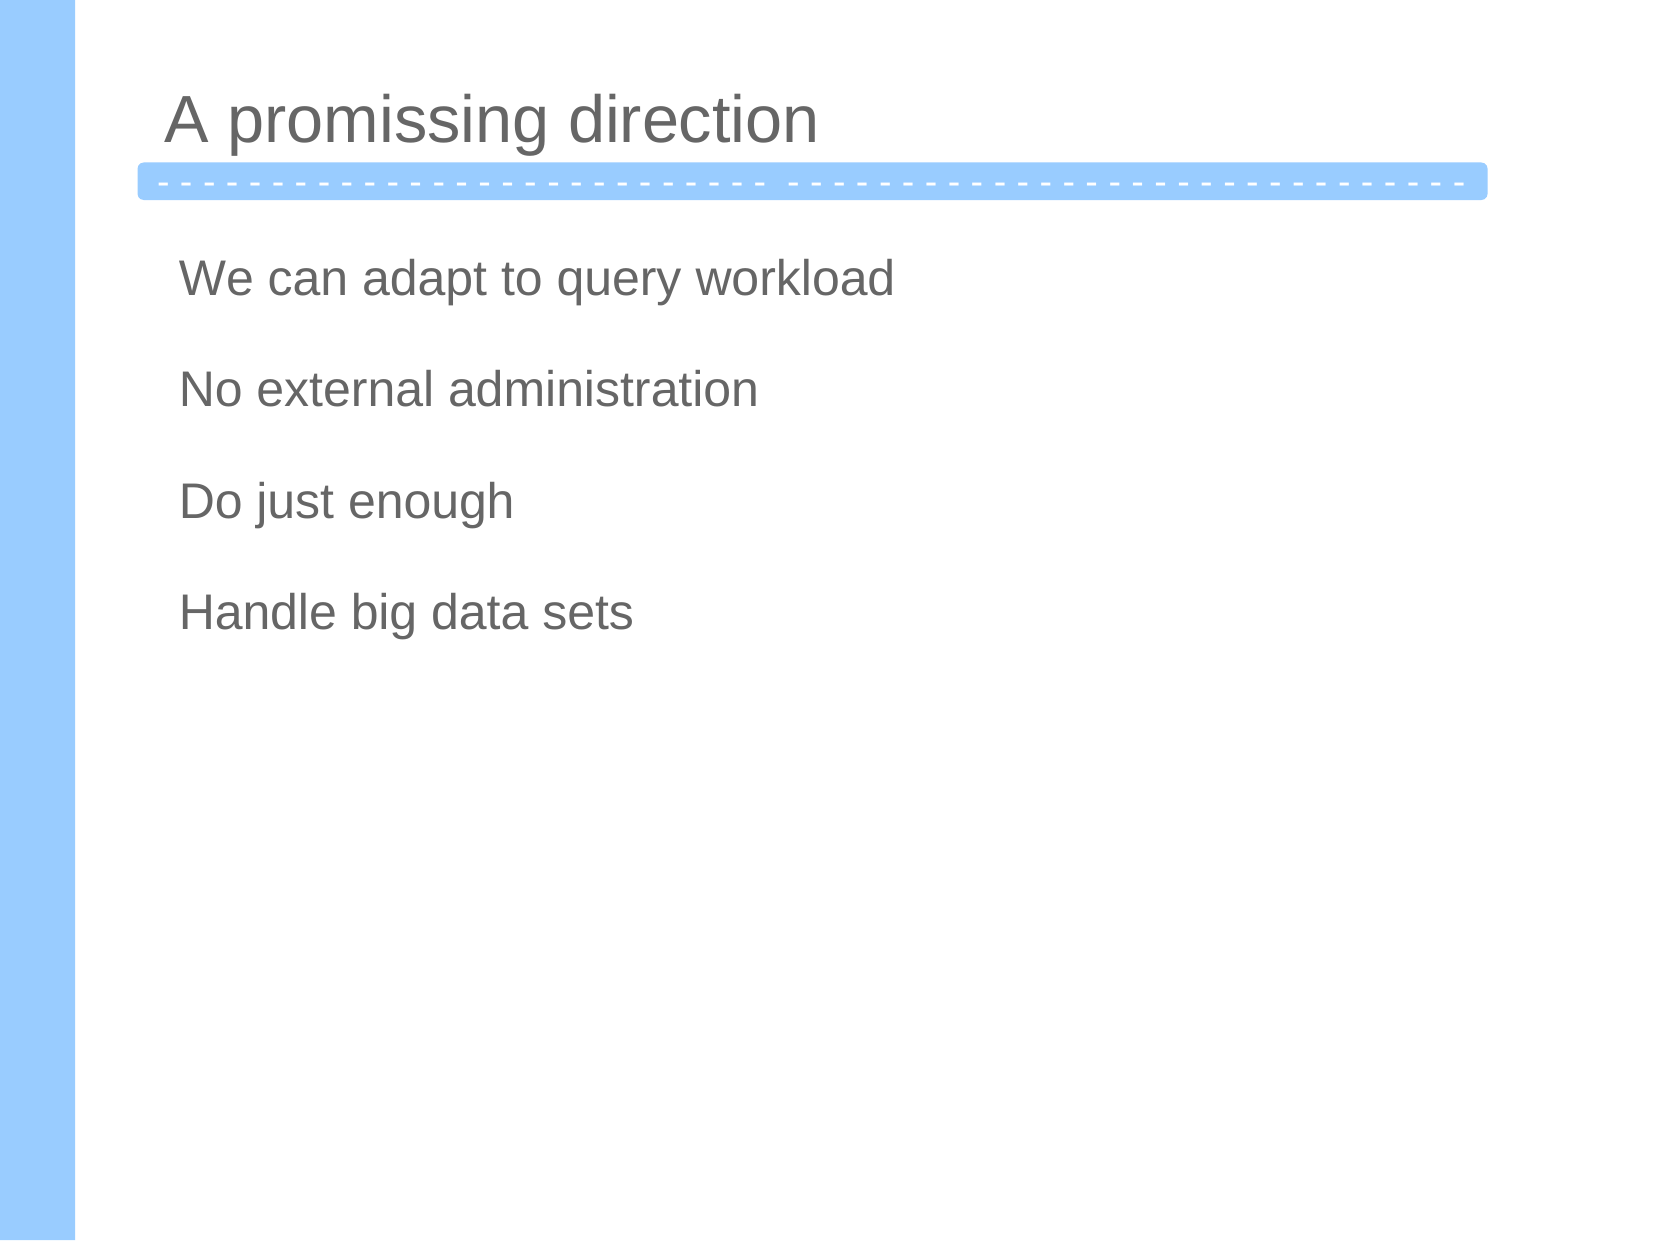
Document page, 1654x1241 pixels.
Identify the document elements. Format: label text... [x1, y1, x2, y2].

text_box A promissing direction [150, 75, 1463, 165]
text_box - - - - - - - - - - - - - - - - - - - - - - - - - - - - - - - - - - - - - - - - - - - - - - - - - - - - - - - - - [137, 162, 1488, 201]
text_box We can adapt to query workload No external administration Do just enough Handle big data sets [150, 242, 1463, 648]
text_box [0, 0, 76, 1241]
